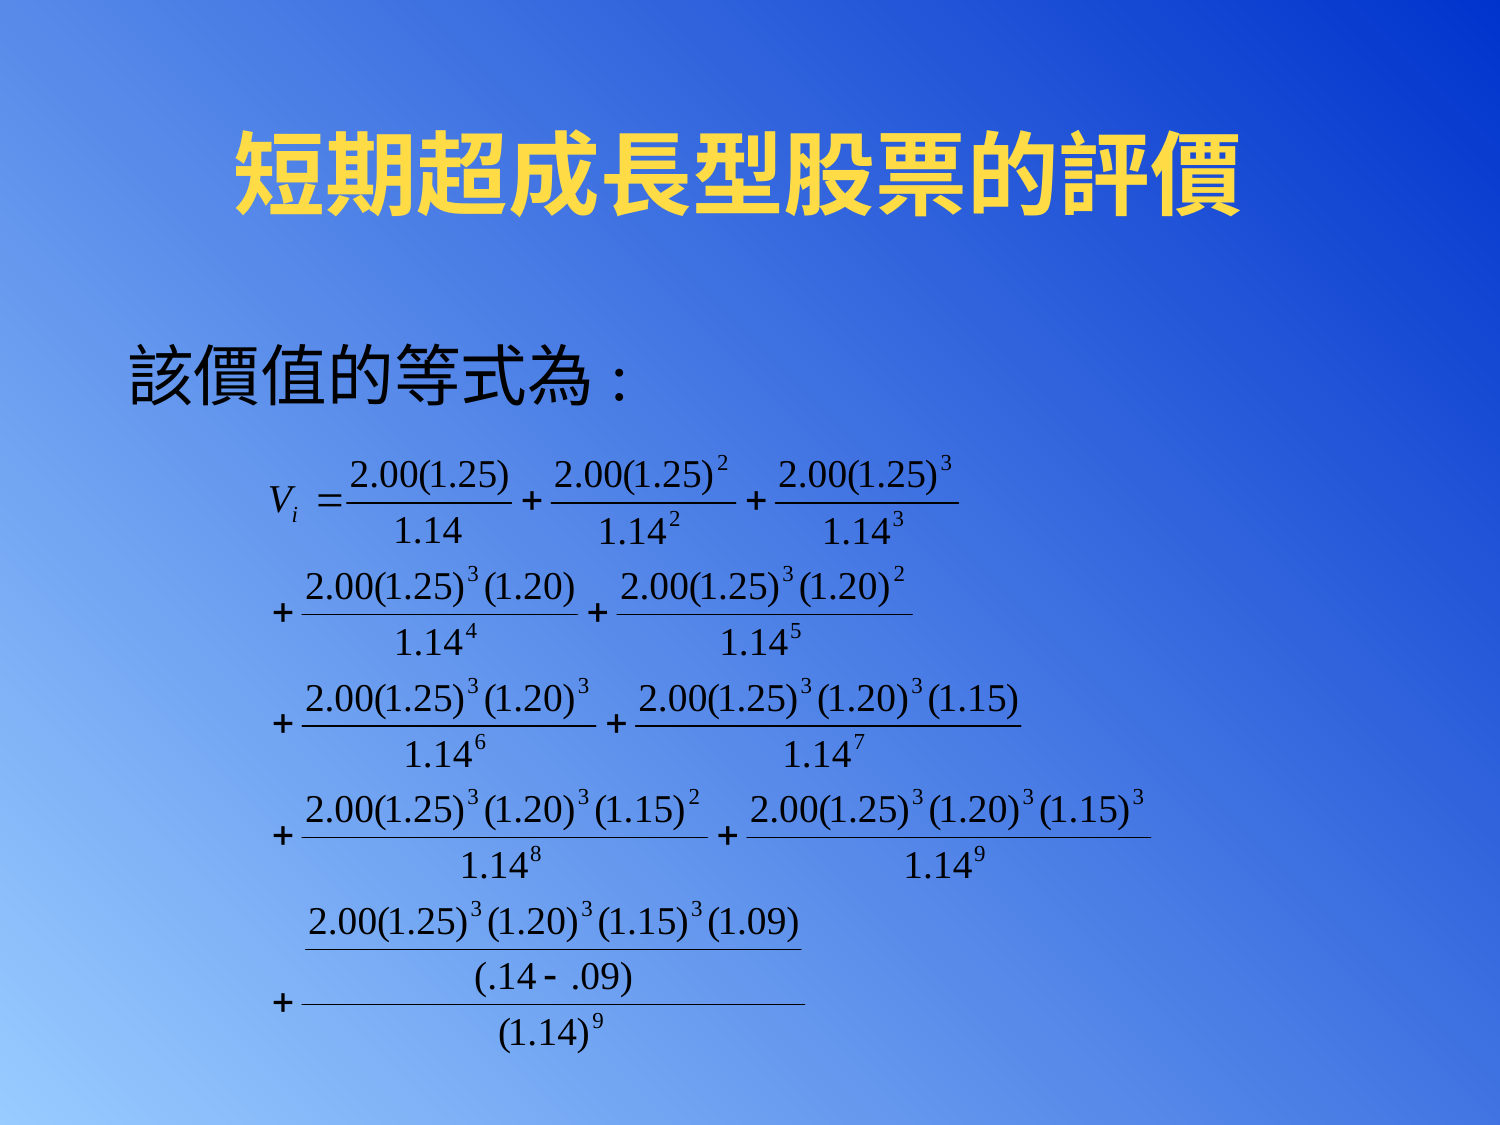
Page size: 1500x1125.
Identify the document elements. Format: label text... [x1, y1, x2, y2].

chart [265, 444, 1161, 1064]
list 該價值的等式為: [112, 326, 1388, 427]
title 短期超成長型股票的評價 [53, 78, 1424, 266]
